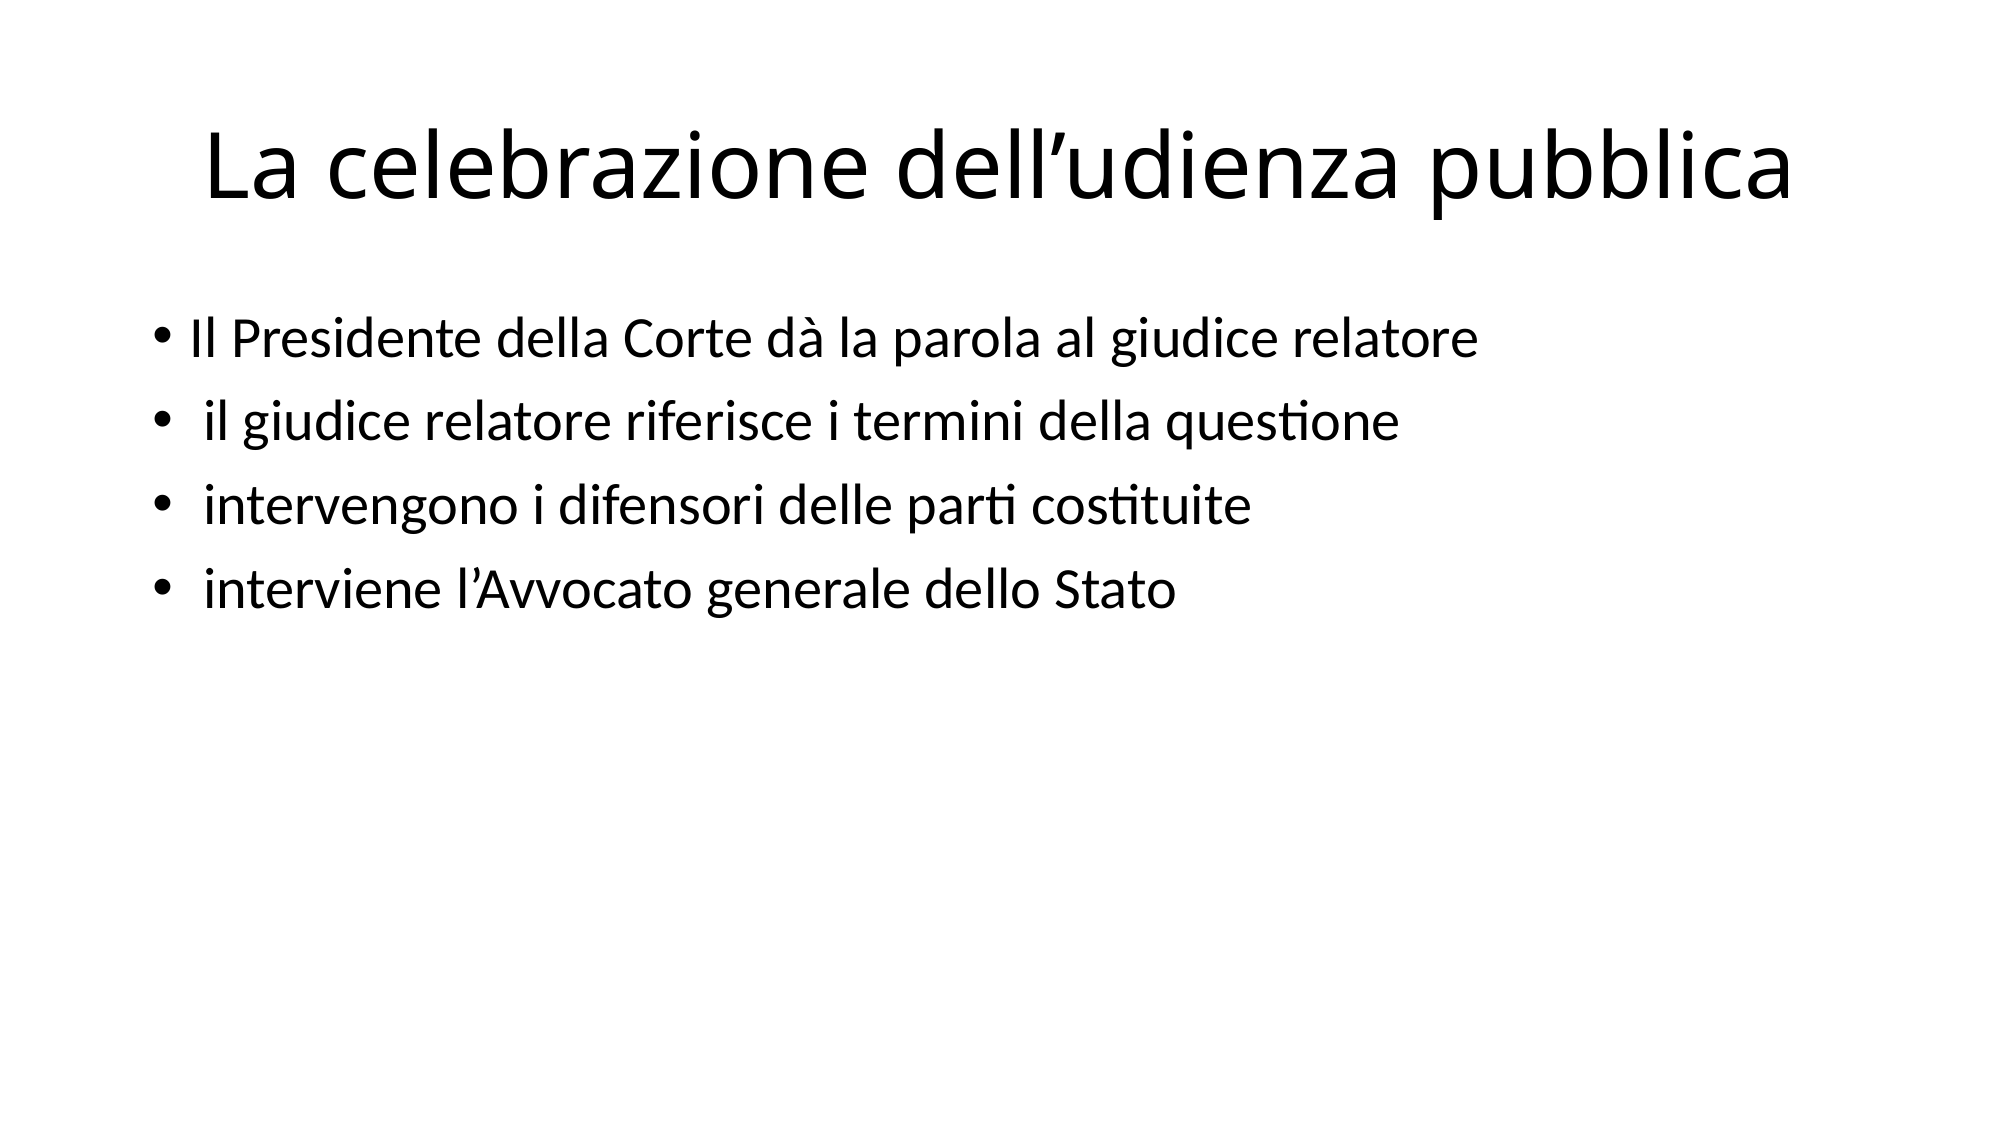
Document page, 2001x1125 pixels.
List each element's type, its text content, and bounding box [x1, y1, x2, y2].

list Il Presidente della Corte dà la parola al giudice relatore il giudice relatore riferisce i termini della questione intervengono i difensori delle parti costituite interviene l’Avvocato generale dello Stato [137, 299, 1863, 1014]
title La celebrazione dell’udienza pubblica [137, 59, 1863, 278]
